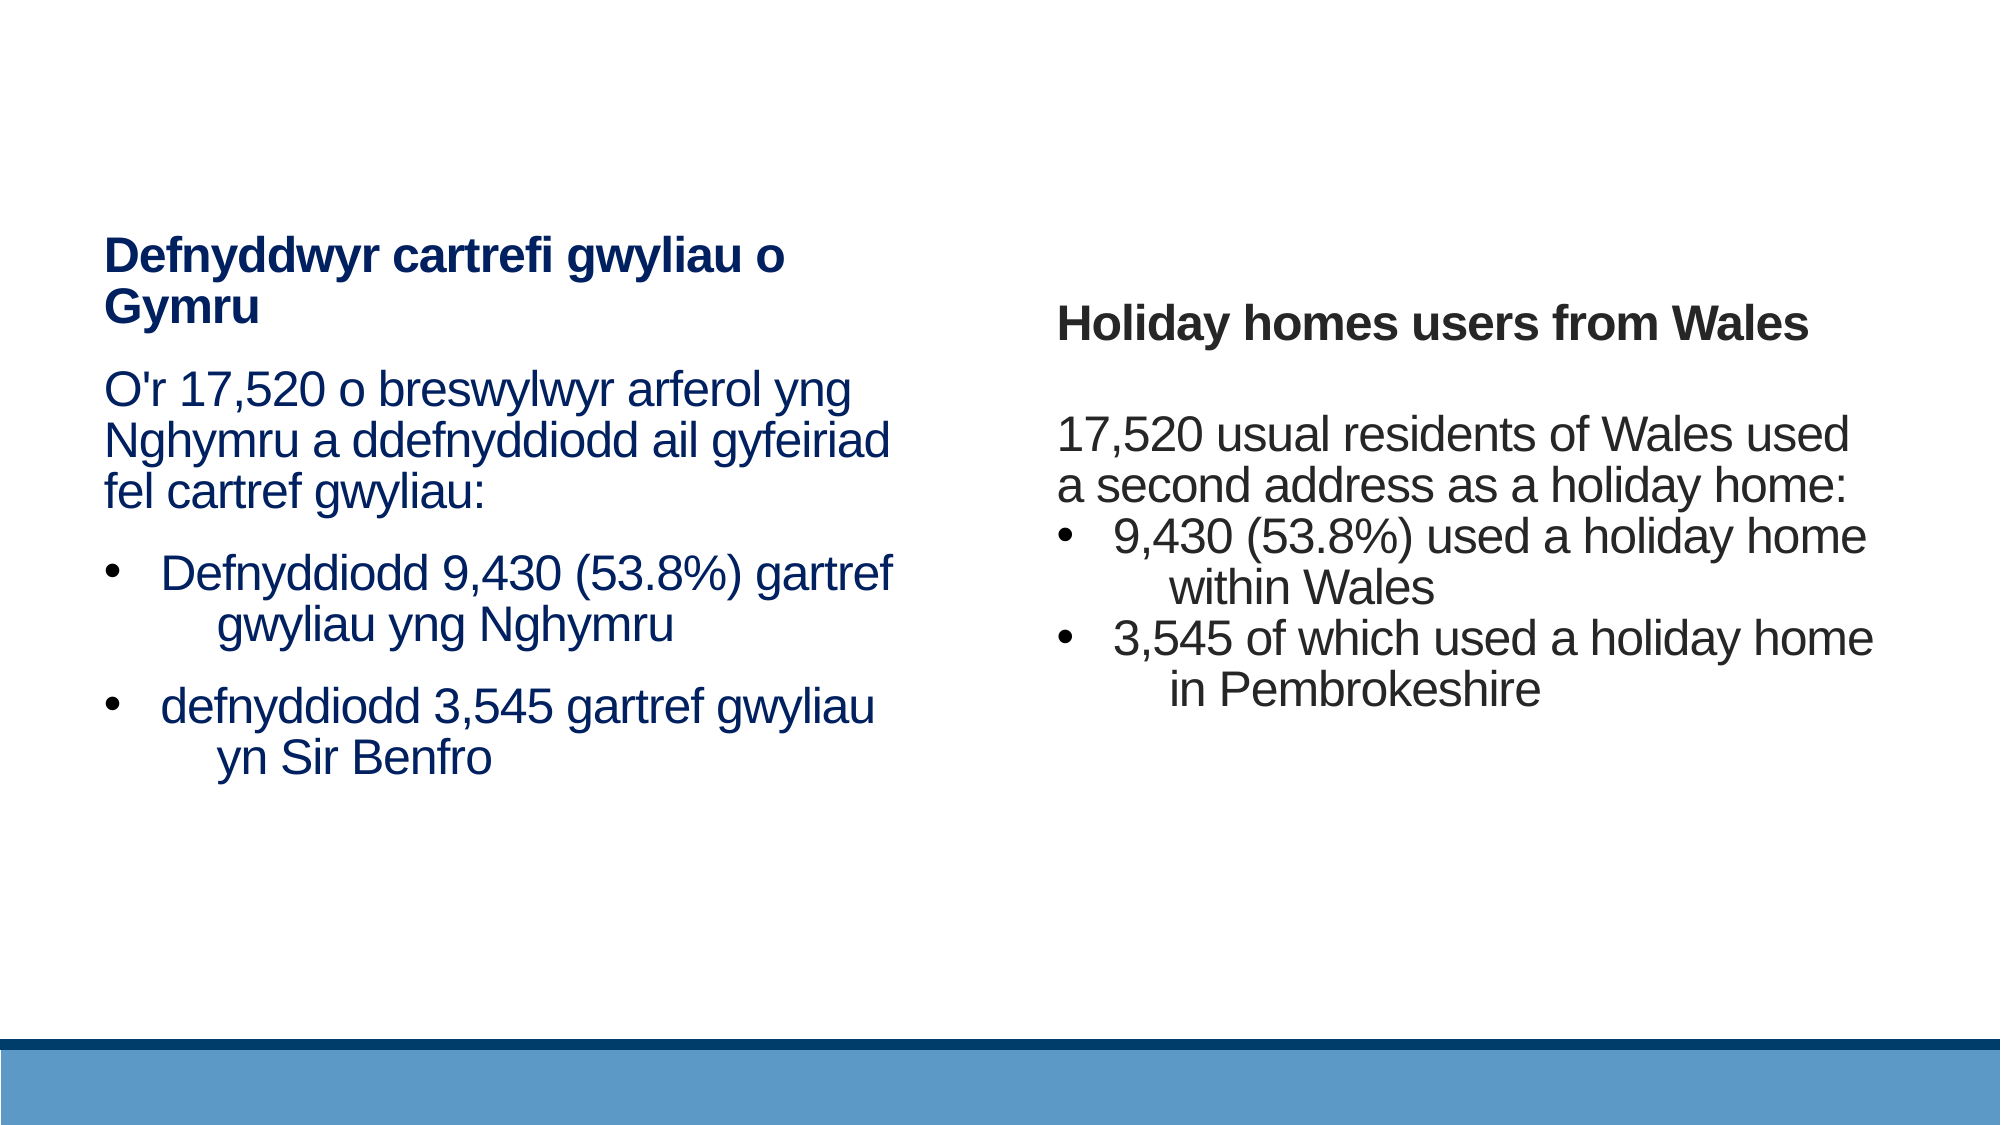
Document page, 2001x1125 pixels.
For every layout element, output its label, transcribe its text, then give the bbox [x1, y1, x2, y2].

text_box Holiday homes users from Wales 17,520 usual residents of Wales used a second address as a holiday home: 9,430 (53.8%) used a holiday home within Wales 3,545 of which used a holiday home in Pembrokeshire [1041, 68, 1891, 949]
text_box Defnyddwyr cartrefi gwyliau o Gymru O'r 17,520 o breswylwyr arferol yng Nghymru a ddefnyddiodd ail gyfeiriad fel cartref gwyliau: Defnyddiodd 9,430 (53.8%) gartref gwyliau yng Nghymru defnyddiodd 3,545 gartref gwyliau yn Sir Benfro [89, 68, 938, 949]
